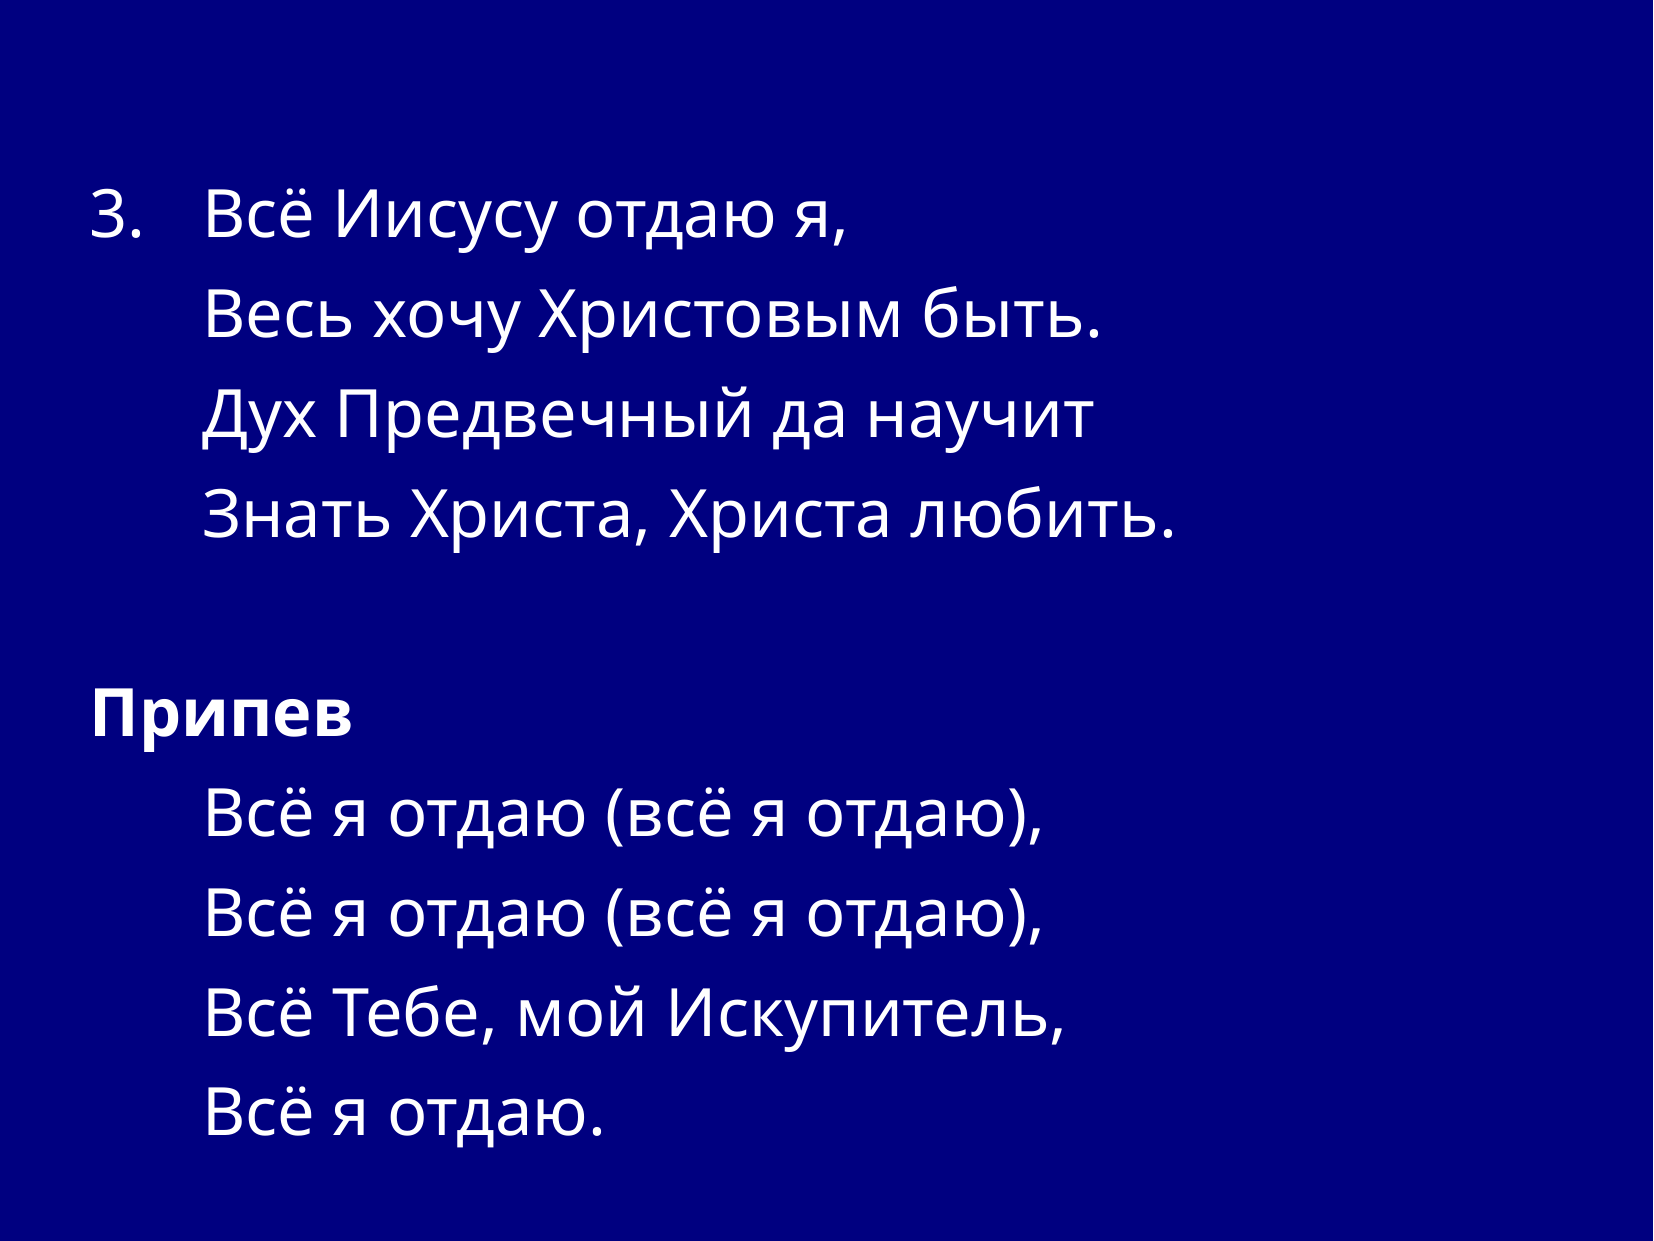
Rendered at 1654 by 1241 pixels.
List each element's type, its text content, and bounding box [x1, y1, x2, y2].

text_box 3. Всё Иисусу отдаю я, Весь хочу Христовым быть. Дух Предвечный да научит Знать Христа, Христа любить. Припев Всё я отдаю (всё я отдаю), Всё я отдаю (всё я отдаю), Всё Тебе, мой Искупитель, Всё я отдаю. [75, 150, 1576, 1163]
